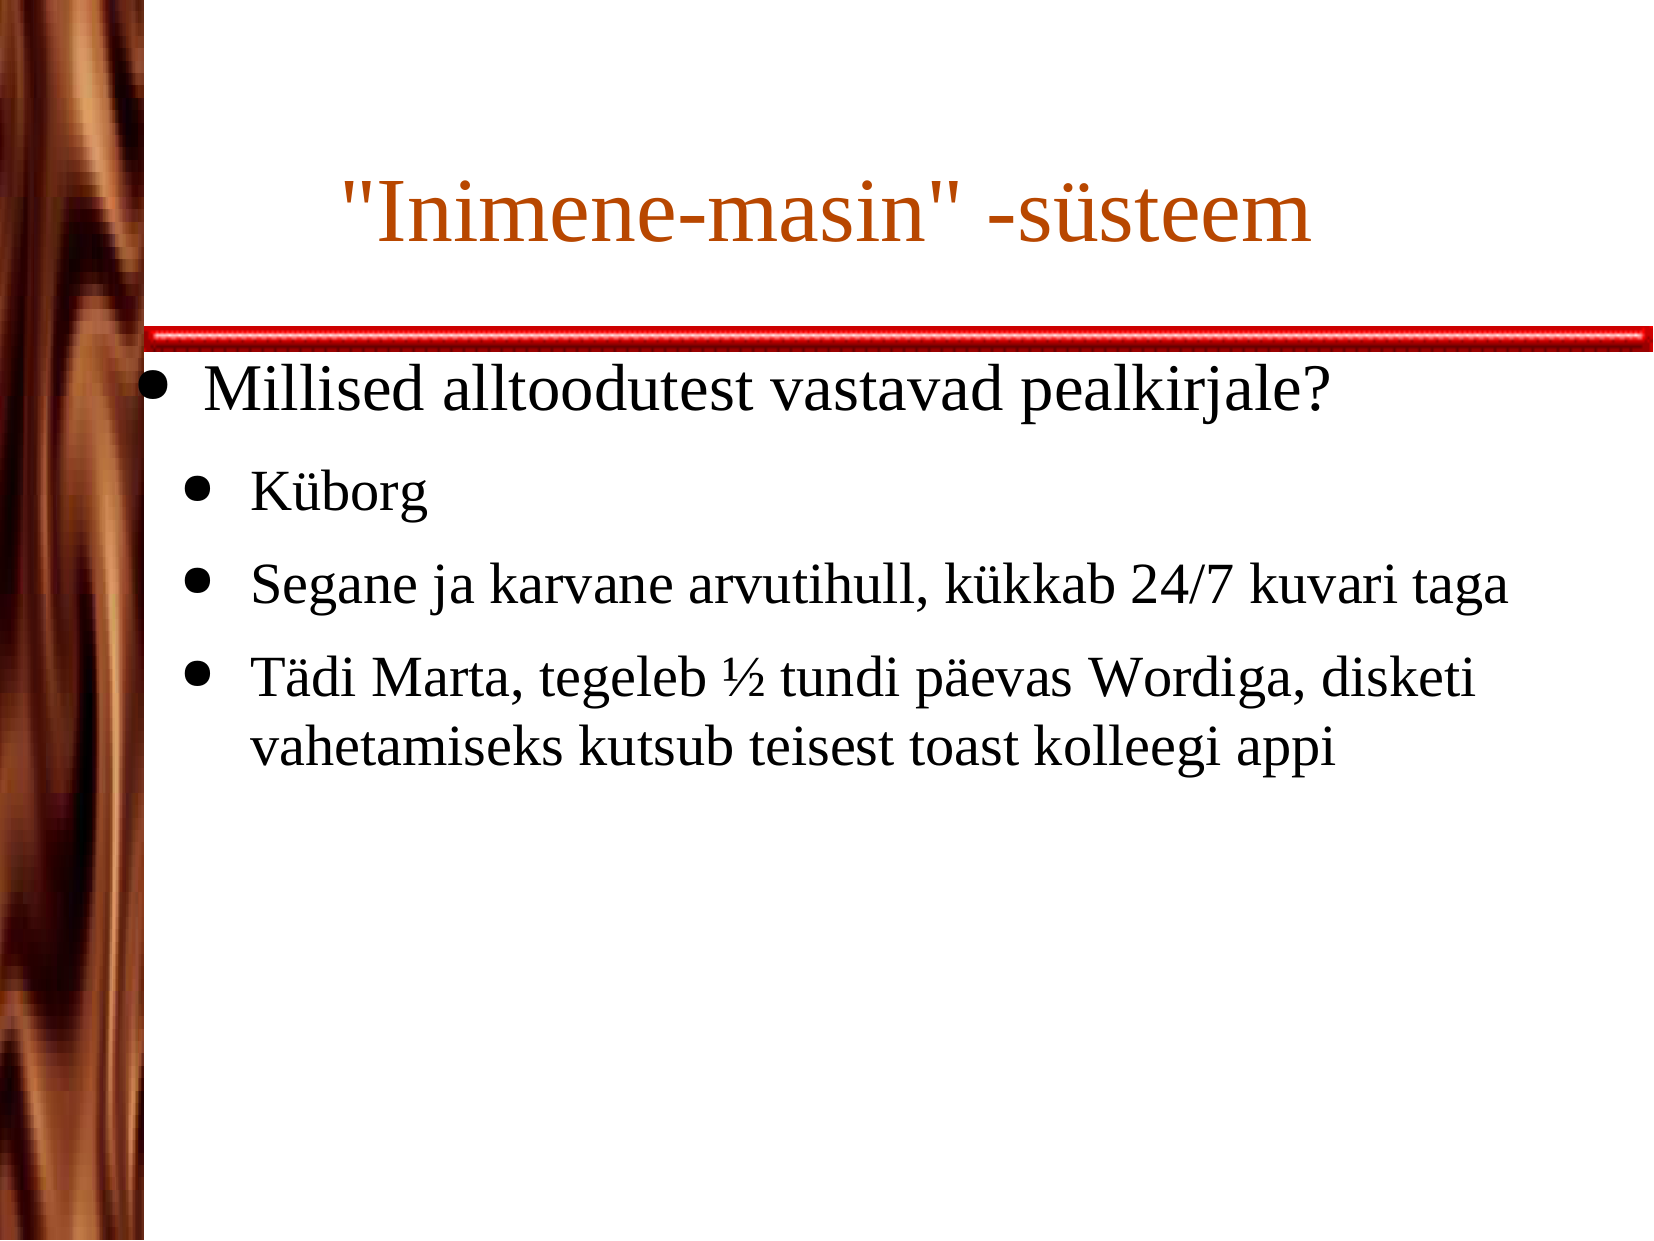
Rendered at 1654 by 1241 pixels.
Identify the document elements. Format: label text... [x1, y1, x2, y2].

list Millised alltoodutest vastavad pealkirjale? Küborg Segane ja karvane arvutihull, kükkab 24/7 kuvari taga Tädi Marta, tegeleb ½ tundi päevas Wordiga, disketi vahetamiseks kutsub teisest toast kolleegi appi [121, 344, 1533, 1126]
picture [0, 0, 1653, 1240]
title "Inimene-masin" -süsteem [121, 102, 1533, 310]
